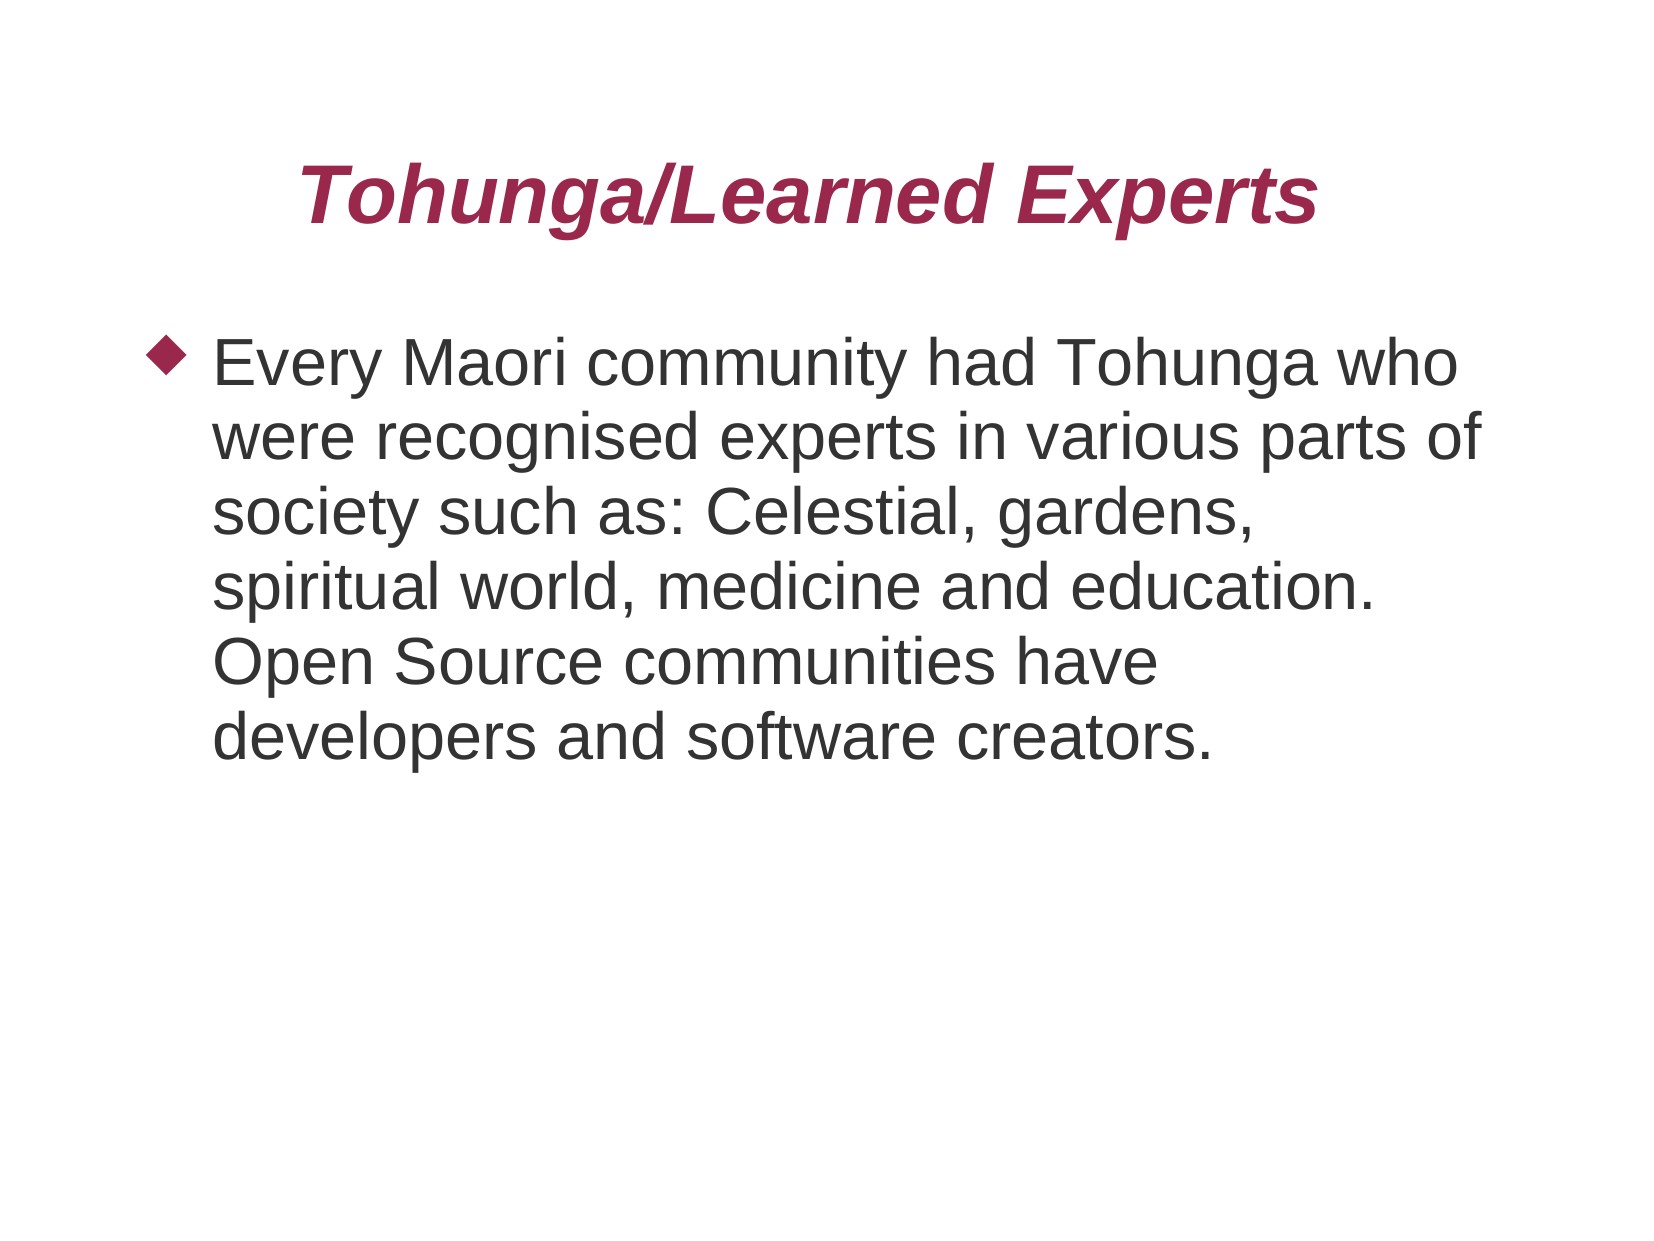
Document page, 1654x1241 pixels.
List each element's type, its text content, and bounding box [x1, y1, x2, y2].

title Tohunga/Learned Experts [82, 90, 1536, 298]
list Every Maori community had Tohunga who were recognised experts in various parts of society such as: Celestial, gardens, spiritual world, medicine and education. Open Source communities have developers and software creators. [129, 324, 1489, 975]
